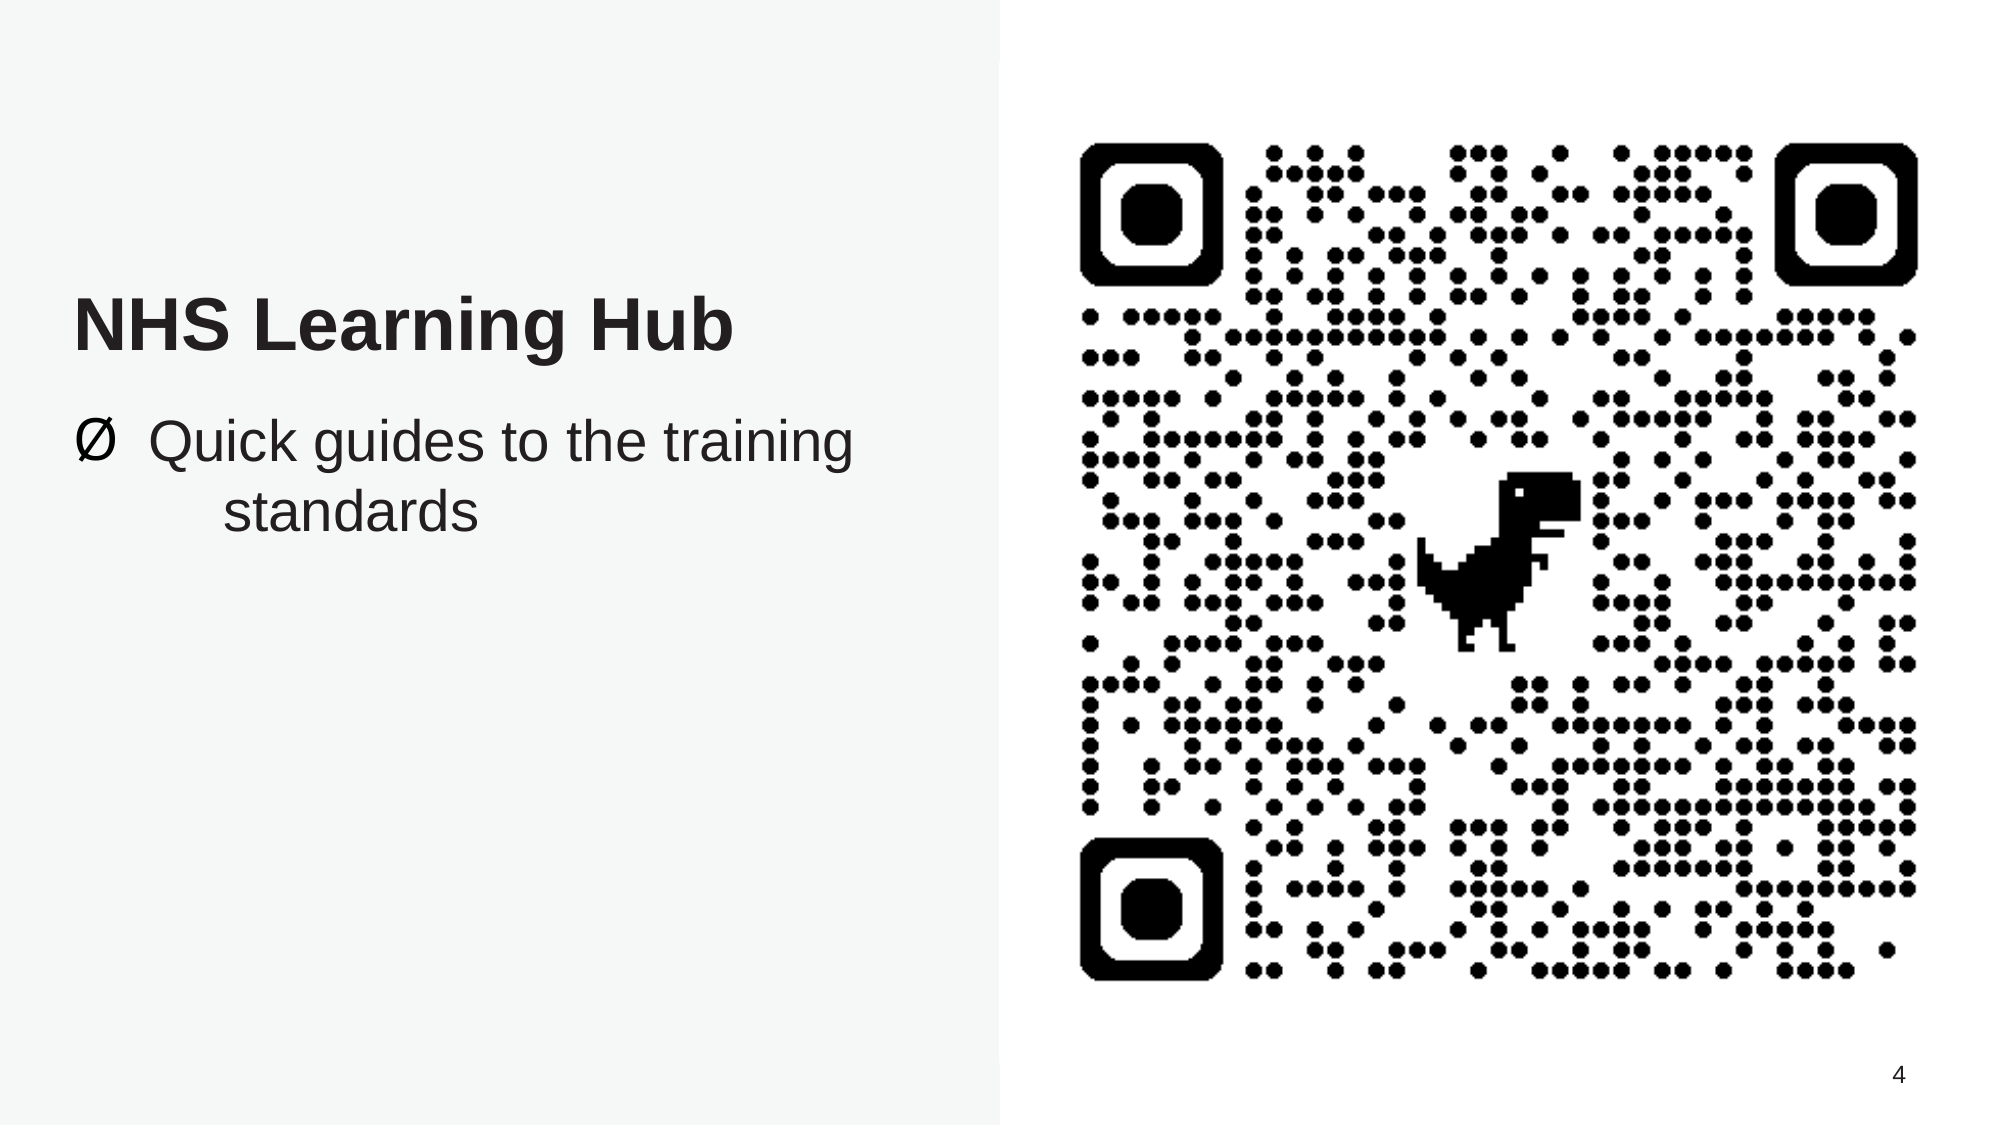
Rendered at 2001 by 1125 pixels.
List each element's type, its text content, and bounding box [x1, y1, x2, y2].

text_box Quick guides to the training standards [58, 395, 989, 623]
picture [999, 62, 2000, 1063]
title NHS Learning Hub [58, 270, 864, 395]
